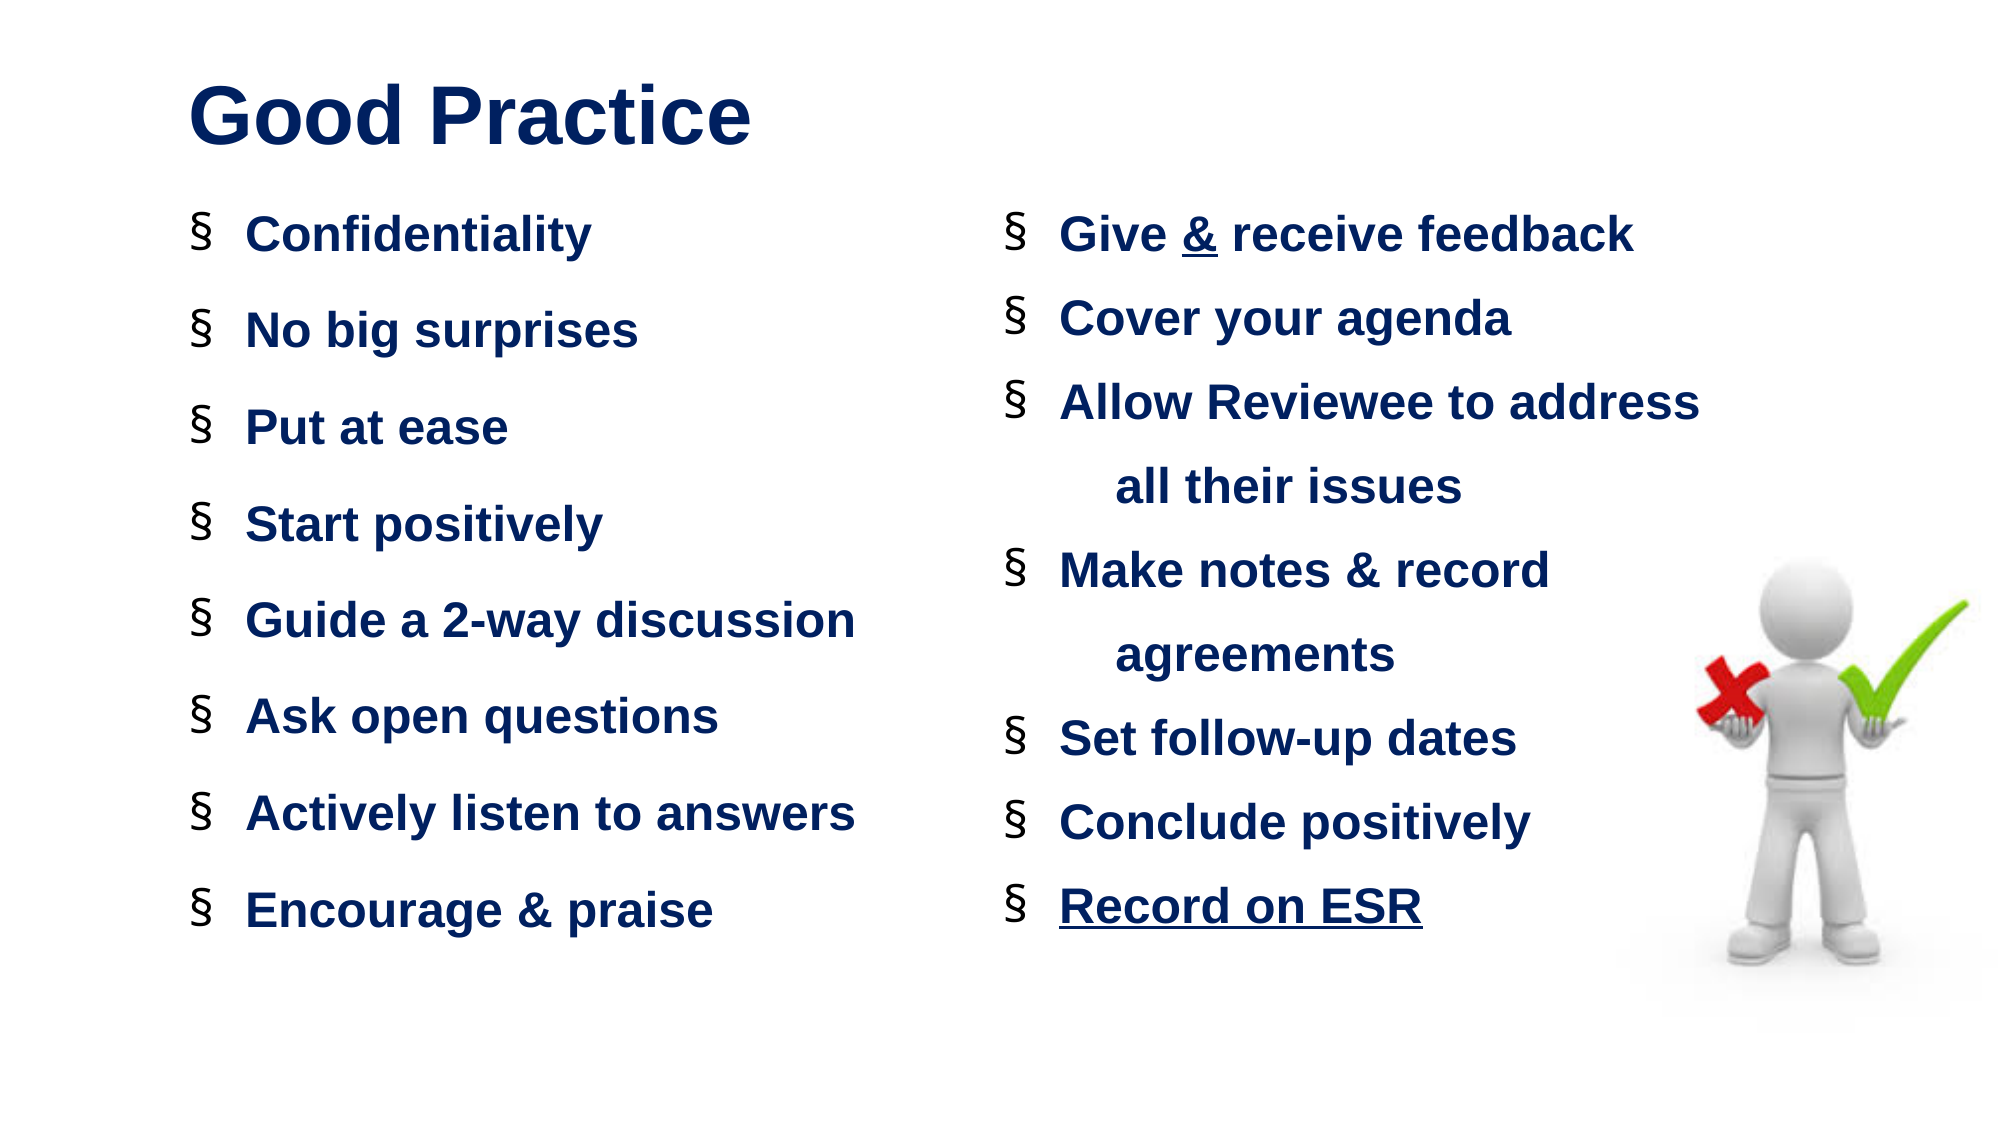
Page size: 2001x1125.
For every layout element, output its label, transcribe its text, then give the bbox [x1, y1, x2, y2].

picture [1616, 508, 2000, 1039]
text_box Give & receive feedback Cover your agenda Allow Reviewee to address all their issues Make notes & record agreements Set follow-up dates Conclude positively Record on ESR [988, 170, 1731, 941]
text_box Good Practice [173, 53, 772, 171]
text_box Confidentiality No big surprises Put at ease Start positively Guide a 2-way discussion Ask open questions Actively listen to answers Encourage & praise [173, 170, 951, 978]
